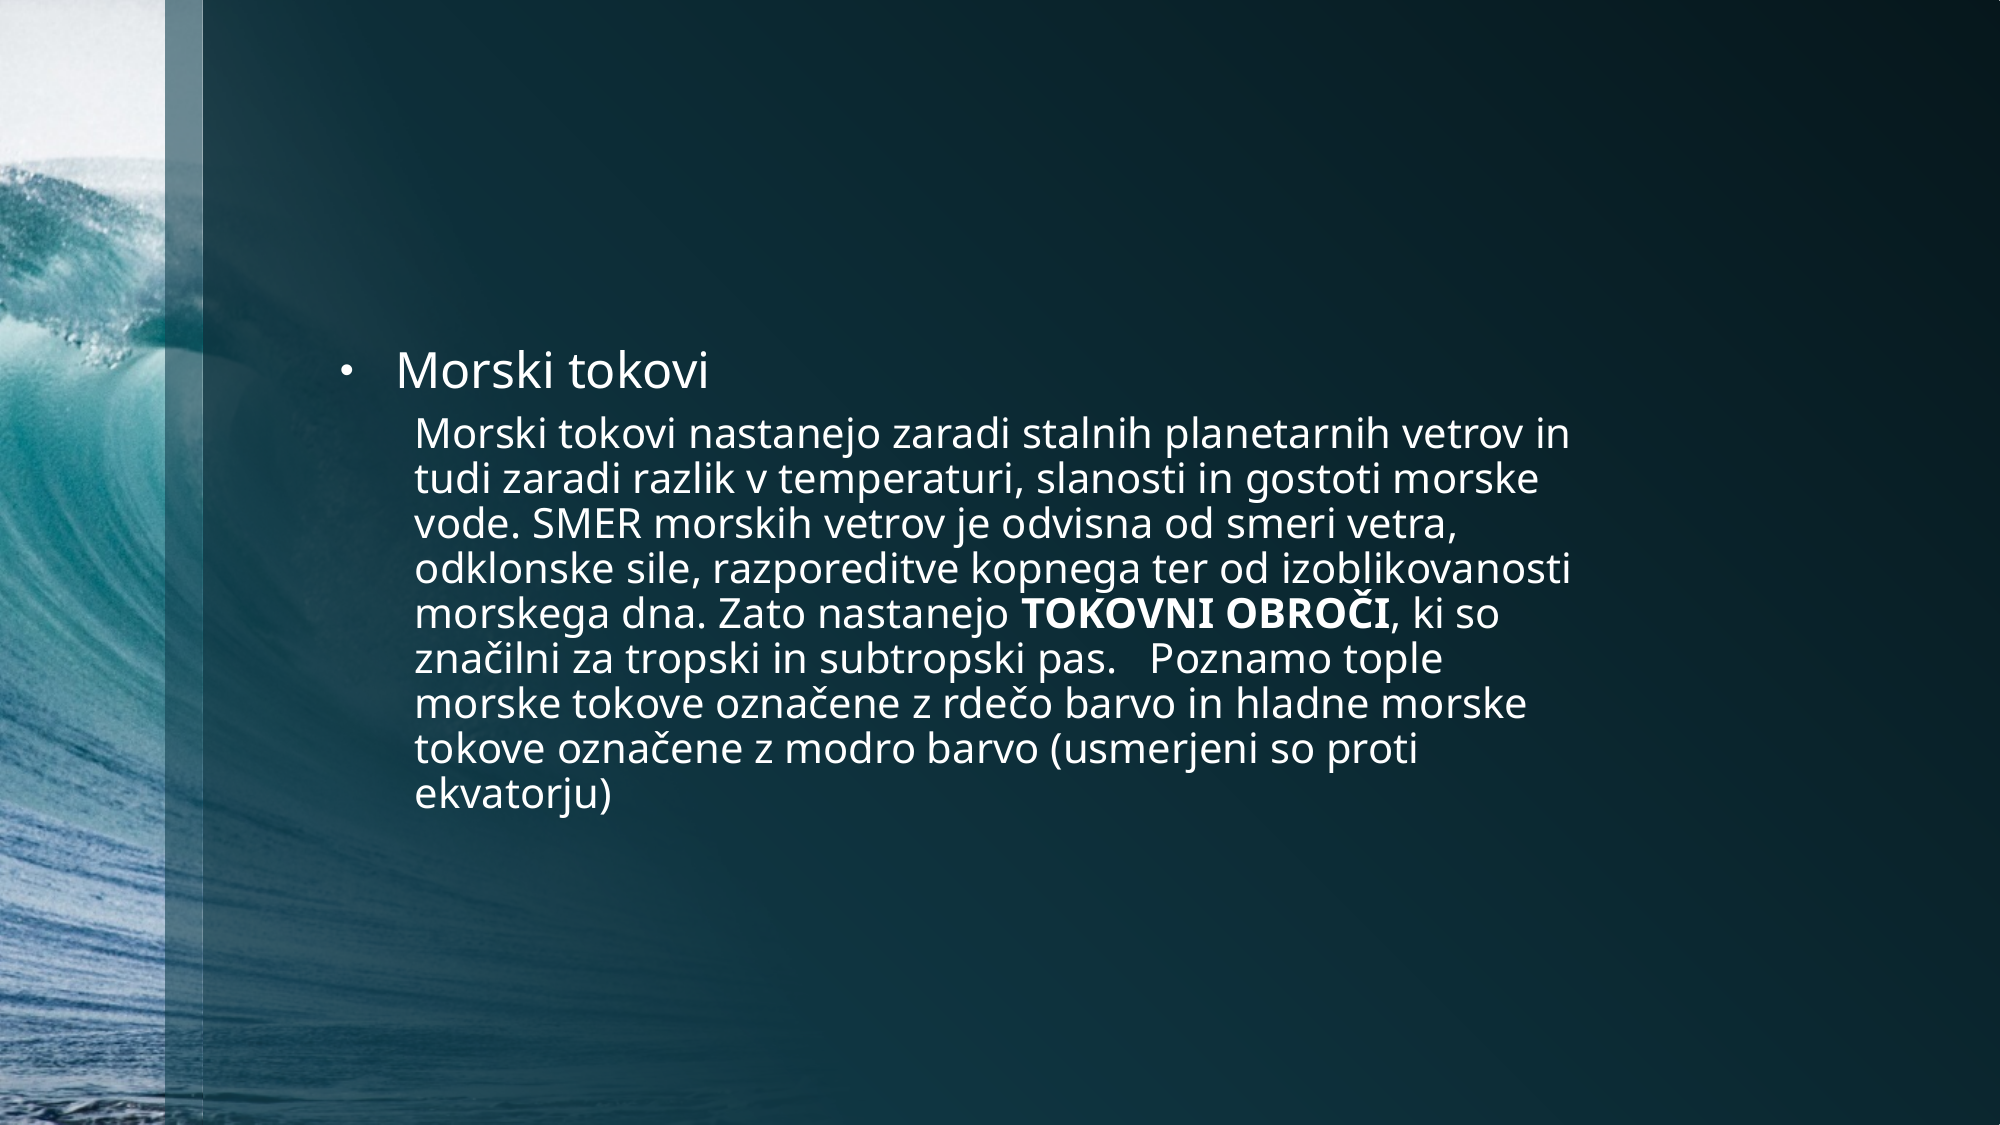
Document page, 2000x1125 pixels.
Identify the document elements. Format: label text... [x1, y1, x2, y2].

picture [0, 0, 2000, 1125]
list Morski tokovi Morski tokovi nastanejo zaradi stalnih planetarnih vetrov in tudi zaradi razlik v temperaturi, slanosti in gostoti morske vode. SMER morskih vetrov je odvisna od smeri vetra, odklonske sile, razporeditve kopnega ter od izoblikovanosti morskega dna. Zato nastanejo TOKOVNI OBROČI, ki so značilni za tropski in subtropski pas. Poznamo tople morske tokove označene z rdečo barvo in hladne morske tokove označene z modro barvo (usmerjeni so proti ekvatorju) [324, 338, 1595, 975]
